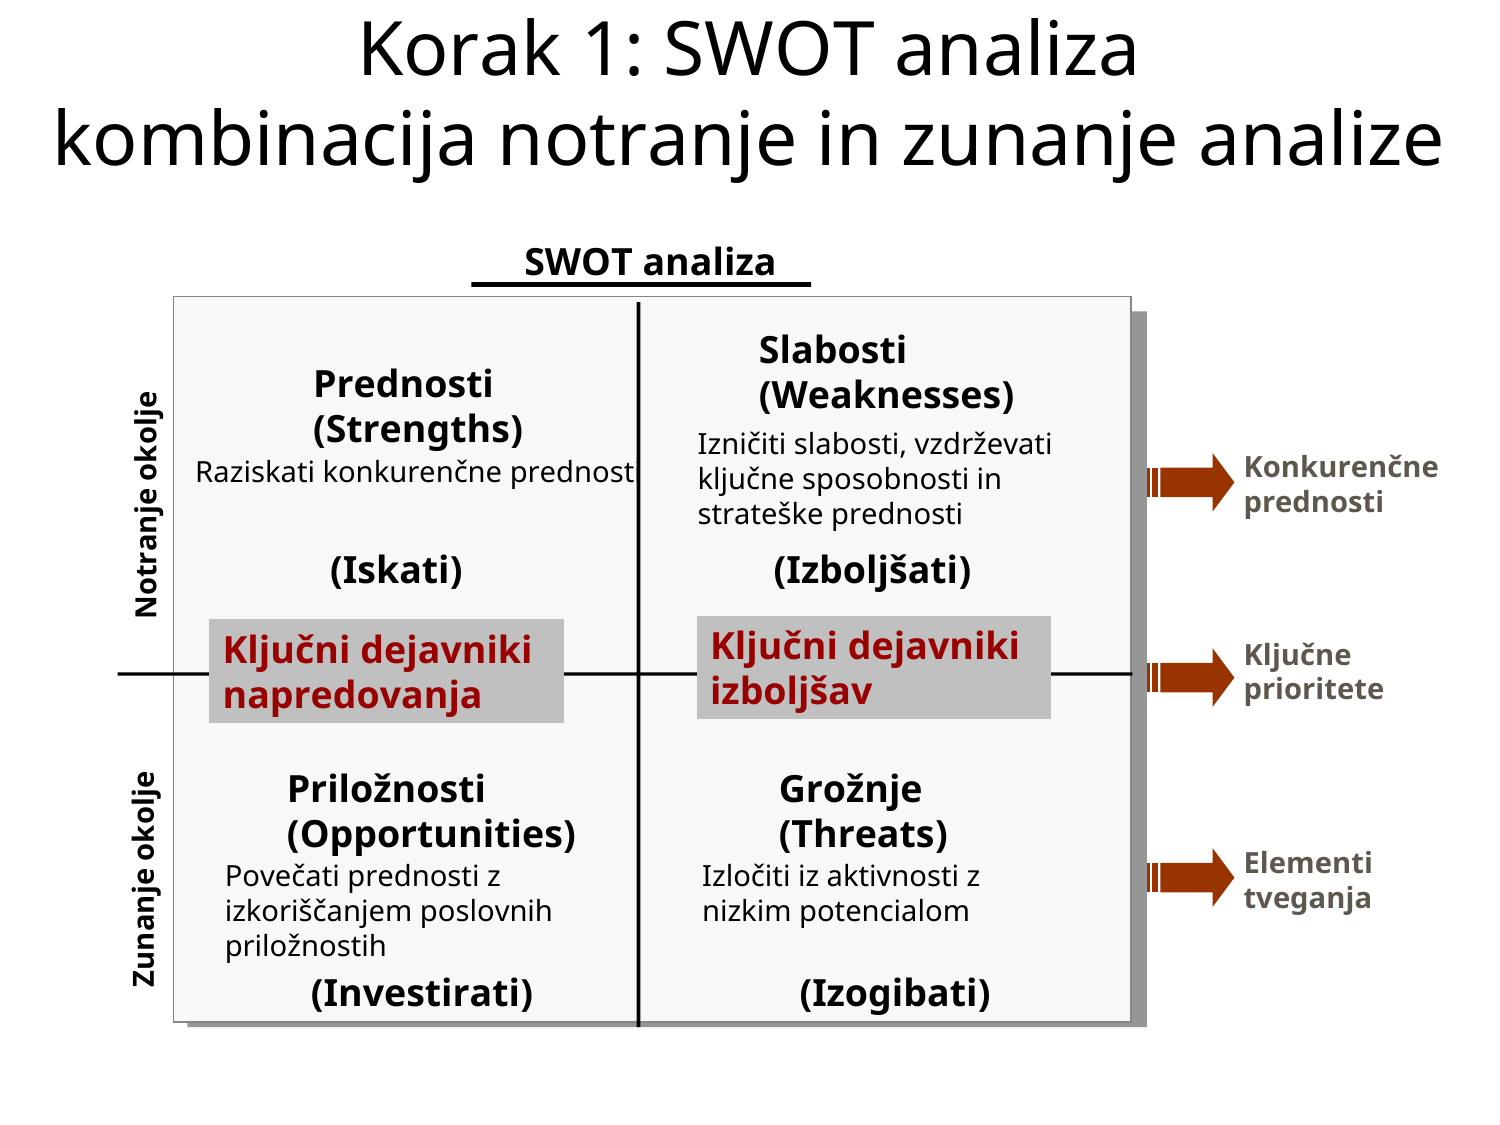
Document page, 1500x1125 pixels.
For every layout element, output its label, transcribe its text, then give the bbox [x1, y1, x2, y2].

text_box Povečati prednosti z izkoriščanjem poslovnih priložnostih [224, 857, 599, 963]
text_box (Investirati) [310, 969, 534, 1015]
text_box Prednosti (Strengths) [313, 359, 524, 450]
text_box Ključni dejavniki izboljšav [697, 616, 1051, 719]
text_box Ključne prioritete [1243, 630, 1500, 712]
text_box Izločiti iz aktivnosti z nizkim potencialom [702, 857, 1074, 928]
text_box (Iskati) [330, 545, 463, 591]
text_box Ključni dejavniki napredovanja [210, 620, 563, 722]
text_box Zunanje okolje [124, 771, 160, 988]
text_box Raziskati konkurenčne prednosti [195, 452, 650, 488]
text_box Izničiti slabosti, vzdrževati ključne sposobnosti in strateške prednosti [697, 425, 1106, 531]
text_box Grožnje (Threats) [778, 764, 948, 855]
text_box (Izogibati) [799, 969, 991, 1015]
text_box SWOT analiza [524, 238, 777, 282]
text_box [1152, 863, 1158, 892]
text_box [1152, 663, 1158, 692]
text_box Notranje okolje [127, 391, 163, 620]
text_box [117, 296, 1150, 1028]
text_box [1160, 848, 1235, 908]
text_box Priložnosti (Opportunities) [286, 764, 577, 855]
text_box [1160, 452, 1235, 512]
text_box (Izboljšati) [773, 545, 972, 591]
text_box [1152, 468, 1158, 497]
text_box Elementi tveganja [1243, 838, 1500, 920]
text_box [1160, 648, 1235, 708]
text_box Konkurenčne prednosti [1243, 442, 1500, 524]
text_box [471, 282, 812, 287]
text_box Slabosti (Weaknesses) [758, 326, 1015, 417]
title Korak 1: SWOT analiza kombinacija notranje in zunanje analize [37, 0, 1461, 189]
